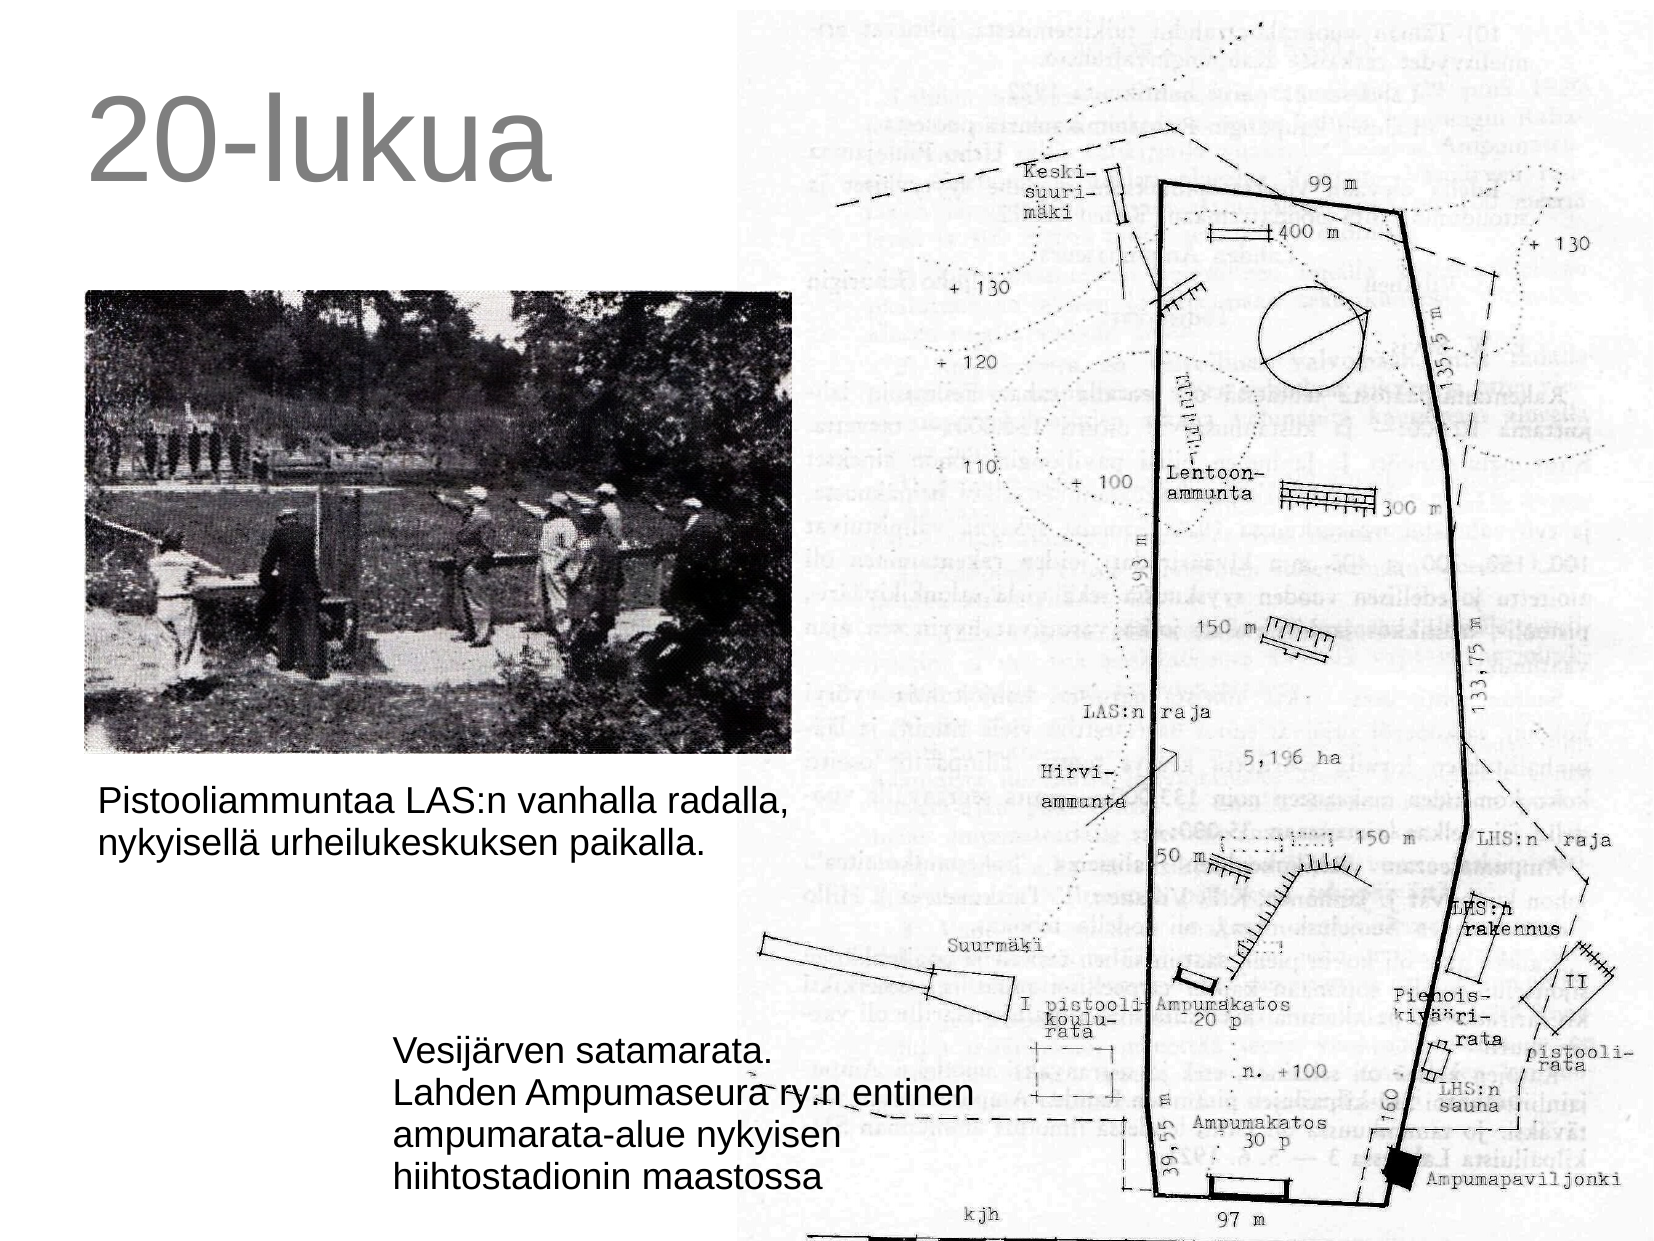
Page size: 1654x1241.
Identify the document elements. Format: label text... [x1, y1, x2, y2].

text_box Vesijärven satamarata. Lahden Ampumaseura ry:n entinen ampumarata-alue nykyisen hiihtostadionin maastossa [377, 1021, 1004, 1205]
text_box Pistooliammuntaa LAS:n vanhalla radalla, nykyisellä urheilukeskuksen paikalla. [82, 771, 815, 898]
title 20-lukua [0, 35, 650, 243]
picture [84, 10, 1654, 1241]
